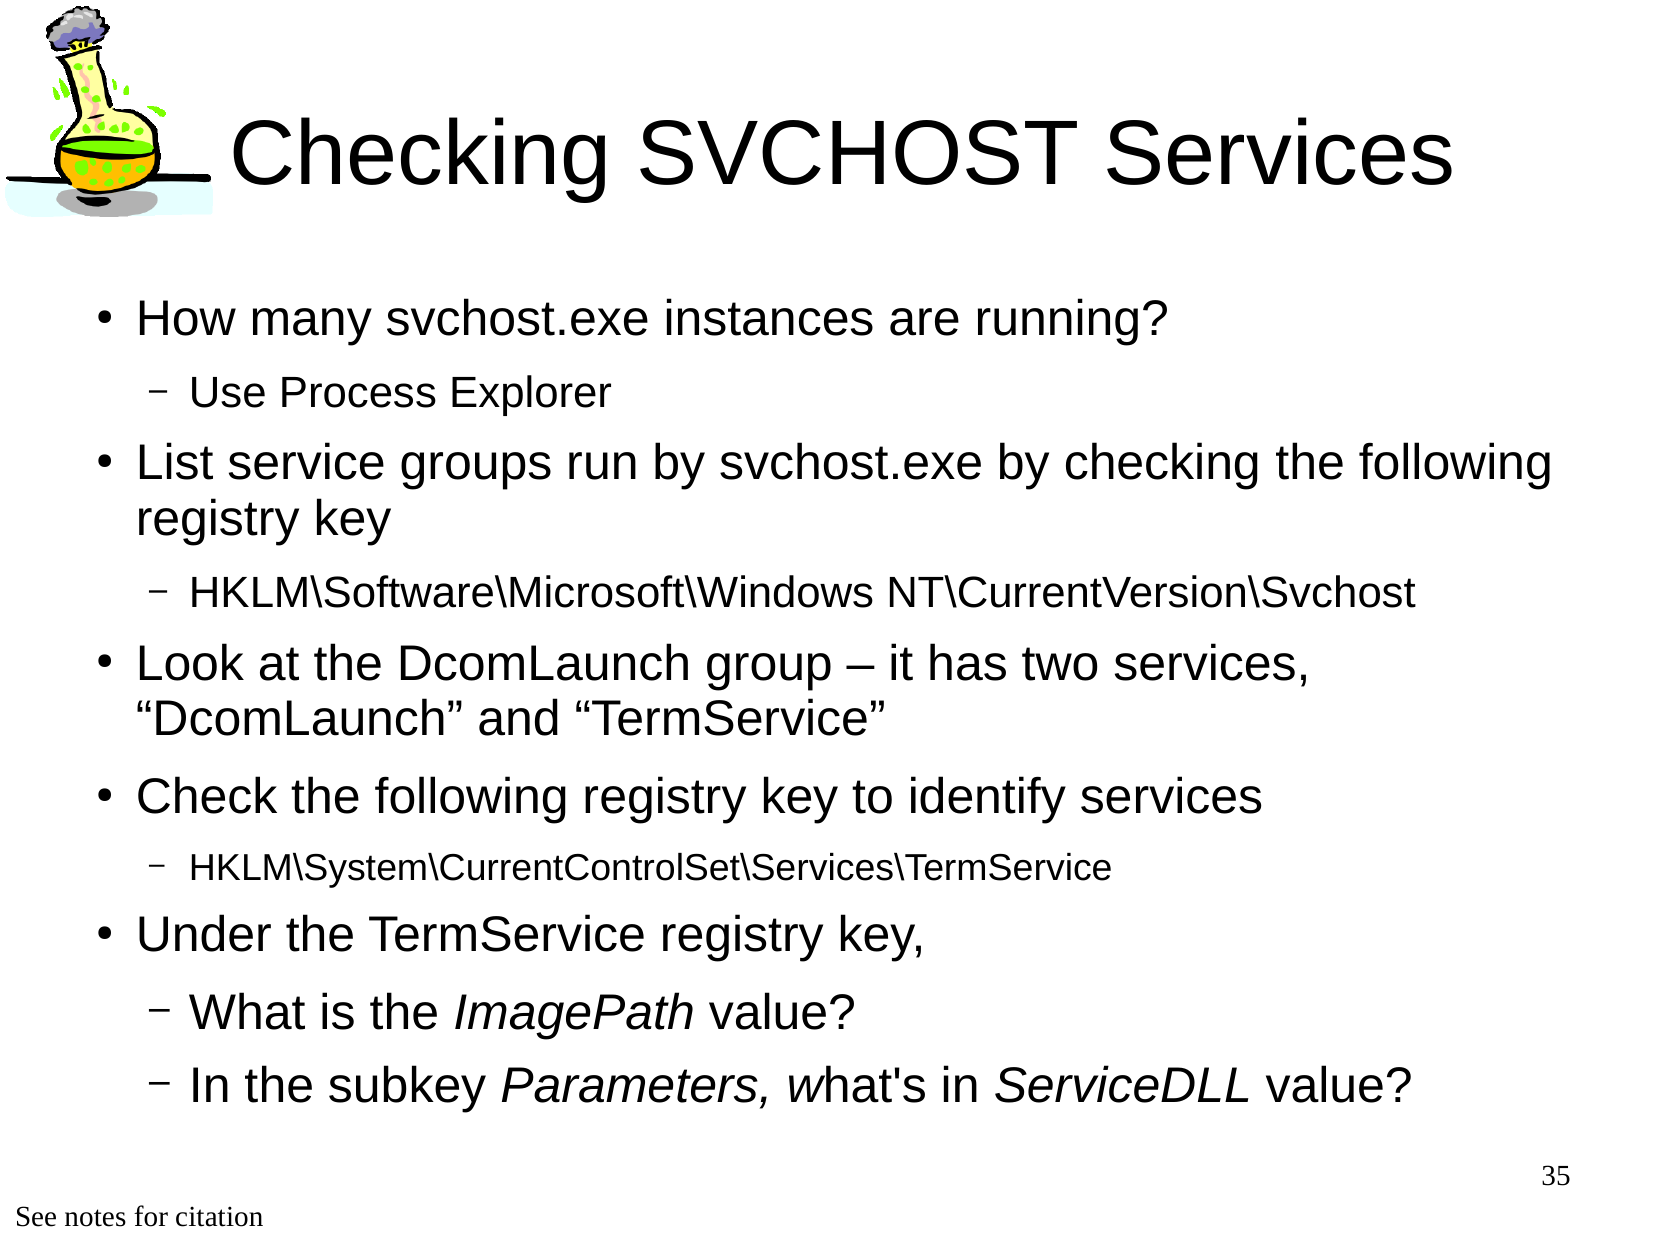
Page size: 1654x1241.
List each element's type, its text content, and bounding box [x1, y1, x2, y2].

list How many svchost.exe instances are running? Use Process Explorer List service groups run by svchost.exe by checking the following registry key HKLM\Software\Microsoft\Windows NT\CurrentVersion\Svchost Look at the DcomLaunch group – it has two services, “DcomLaunch” and “TermService” Check the following registry key to identify services HKLM\System\CurrentControlSet\Services\TermService Under the TermService registry key, What is the ImagePath value? In the subkey Parameters, what's in ServiceDLL value? [82, 290, 1576, 1126]
title Checking SVCHOST Services [82, 49, 1571, 257]
picture [5, 6, 213, 217]
